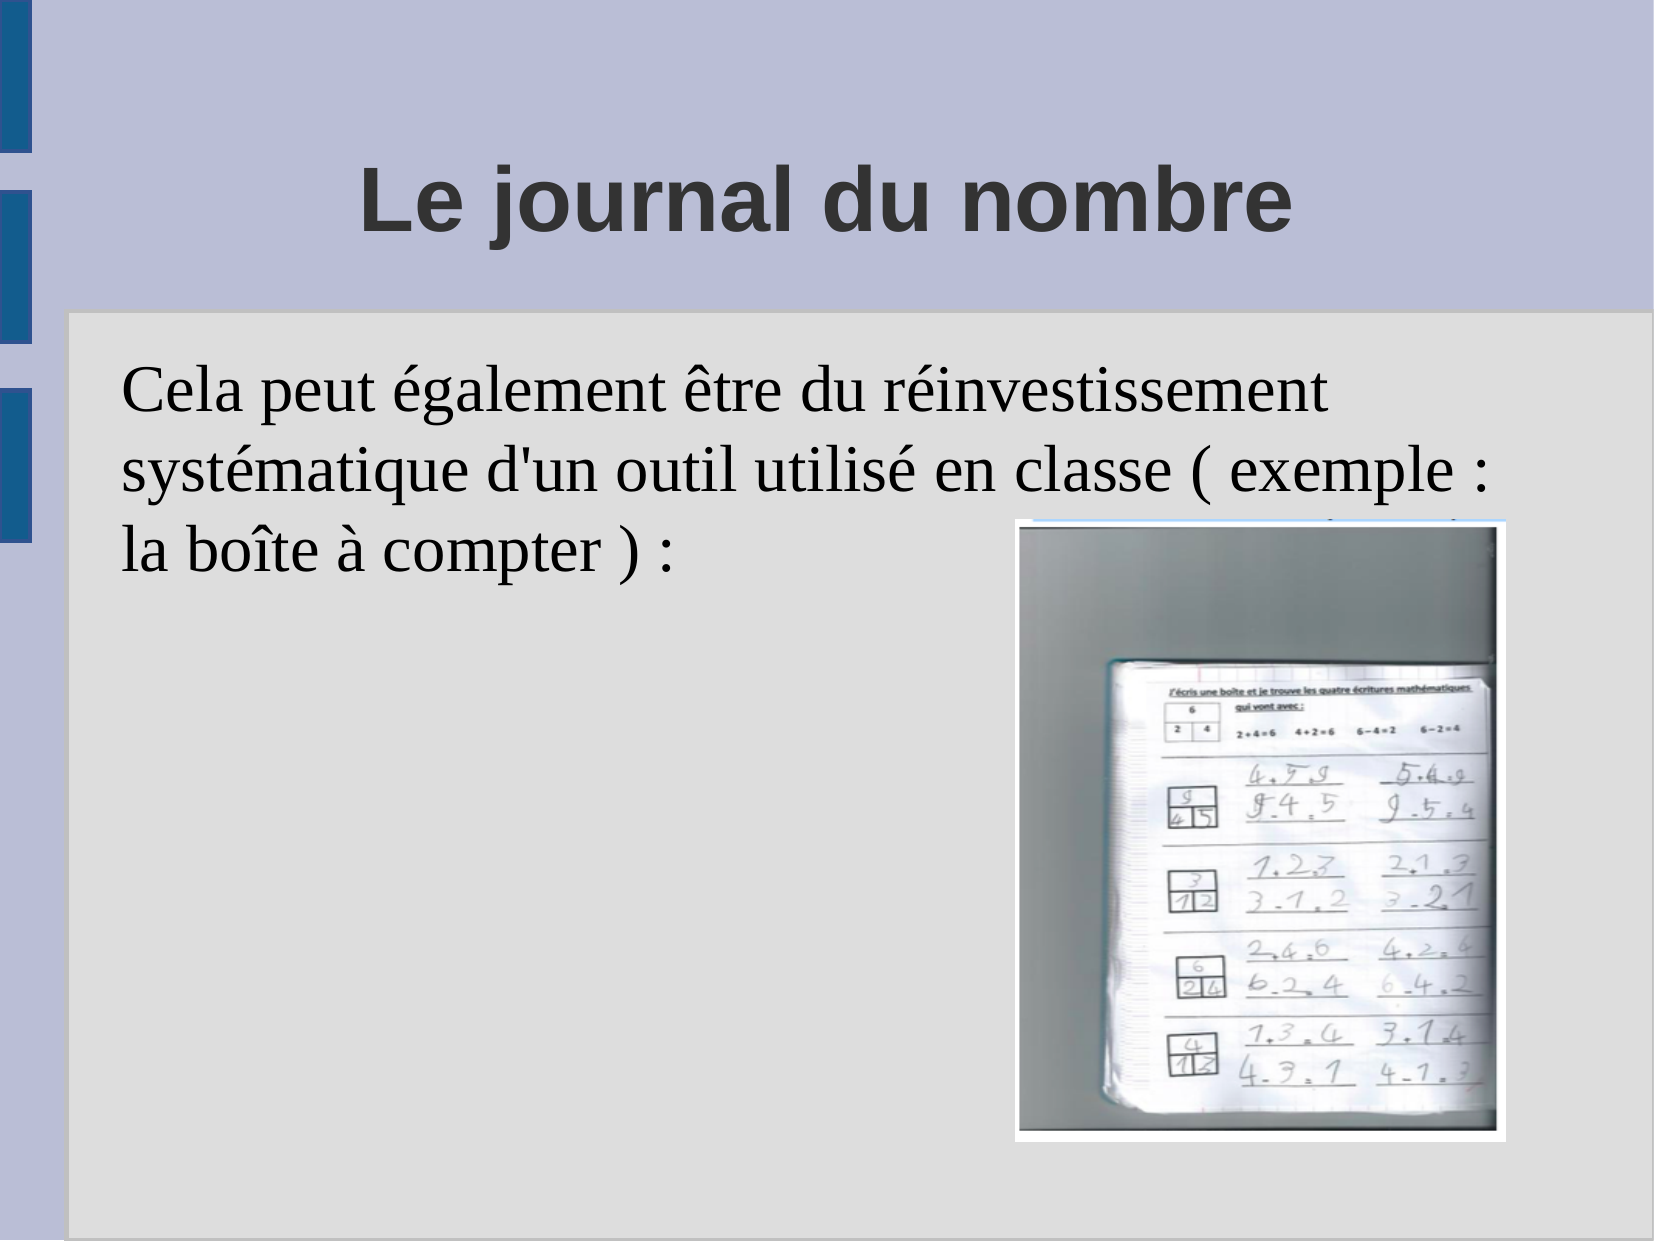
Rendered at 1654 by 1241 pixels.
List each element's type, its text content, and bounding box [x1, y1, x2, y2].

title Le journal du nombre [121, 91, 1534, 299]
list Cela peut également être du réinvestissement systématique d'un outil utilisé en classe ( exemple : la boîte à compter ) : [121, 344, 1534, 1127]
picture [1015, 519, 1506, 1142]
